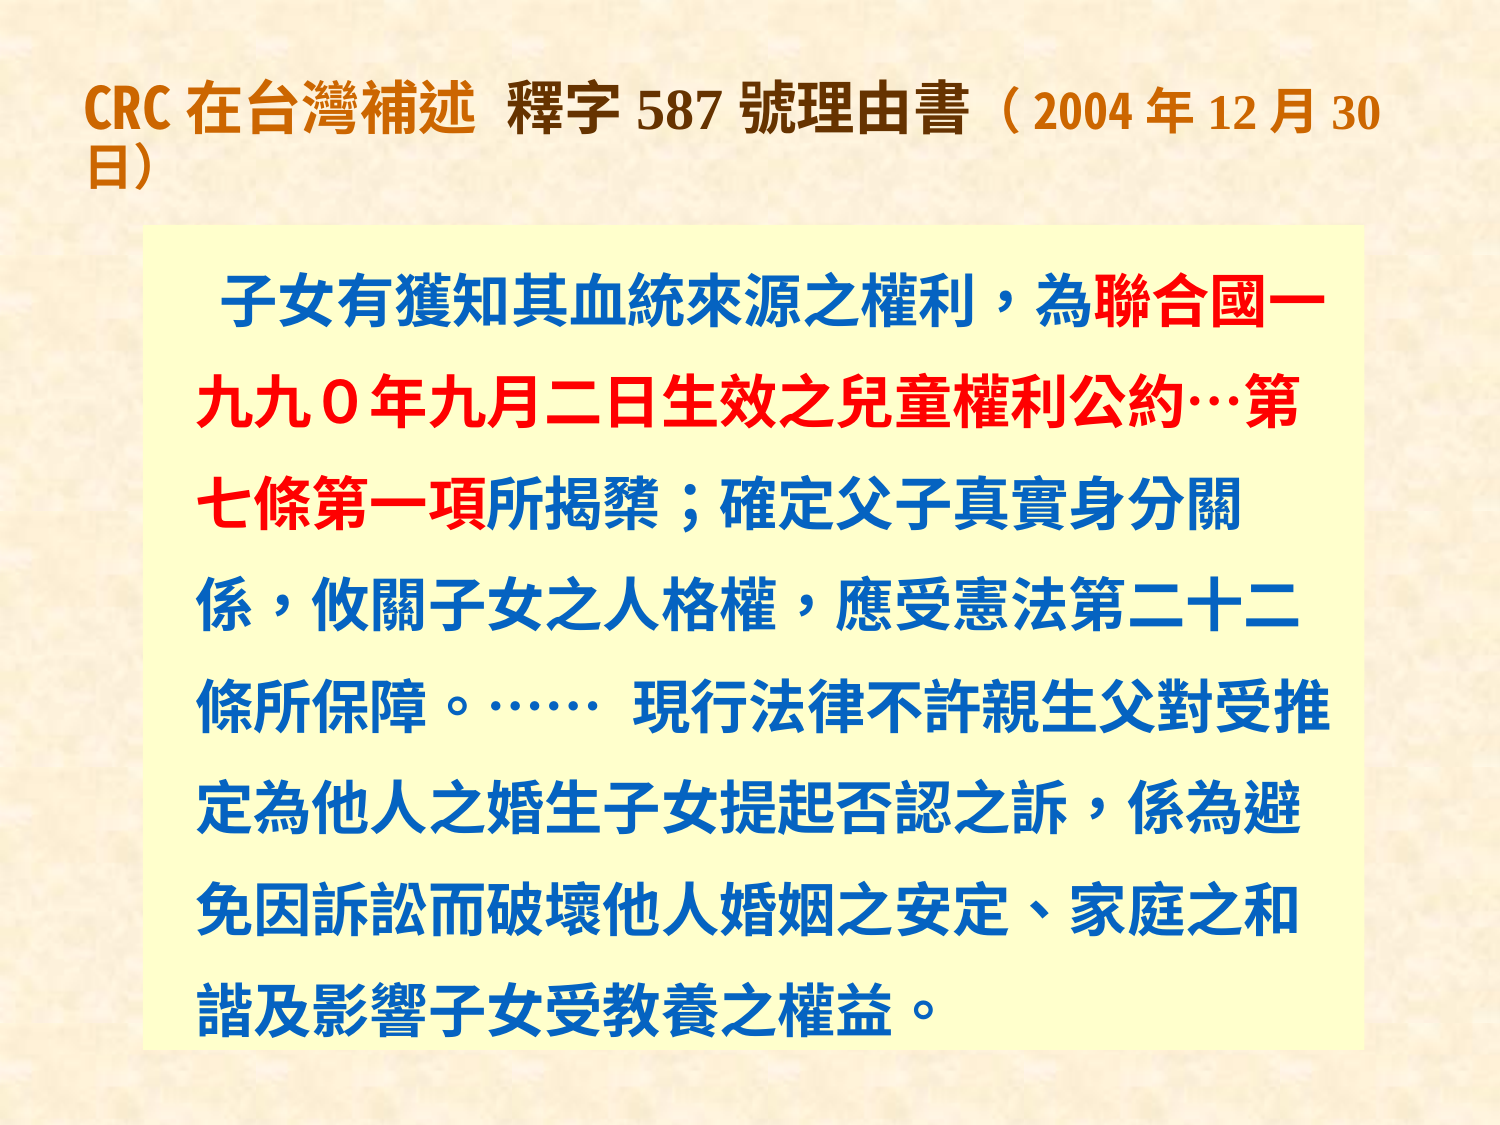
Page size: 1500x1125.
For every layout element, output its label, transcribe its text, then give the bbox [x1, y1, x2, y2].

title CRC在台灣補述 釋字587號理由書（2004年12月30日） [68, 65, 1439, 211]
list 子女有獲知其血統來源之權利，為聯合國一九九０年九月二日生效之兒童權利公約…第七條第一項所揭櫫；確定父子真實身分關係，攸關子女之人格權，應受憲法第二十二條所保障。…… 現行法律不許親生父對受推定為他人之婚生子女提起否認之訴，係為避免因訴訟而破壞他人婚姻之安定、家庭之和諧及影響子女受教養之權益。 [142, 224, 1365, 1050]
picture [0, 0, 1500, 1125]
